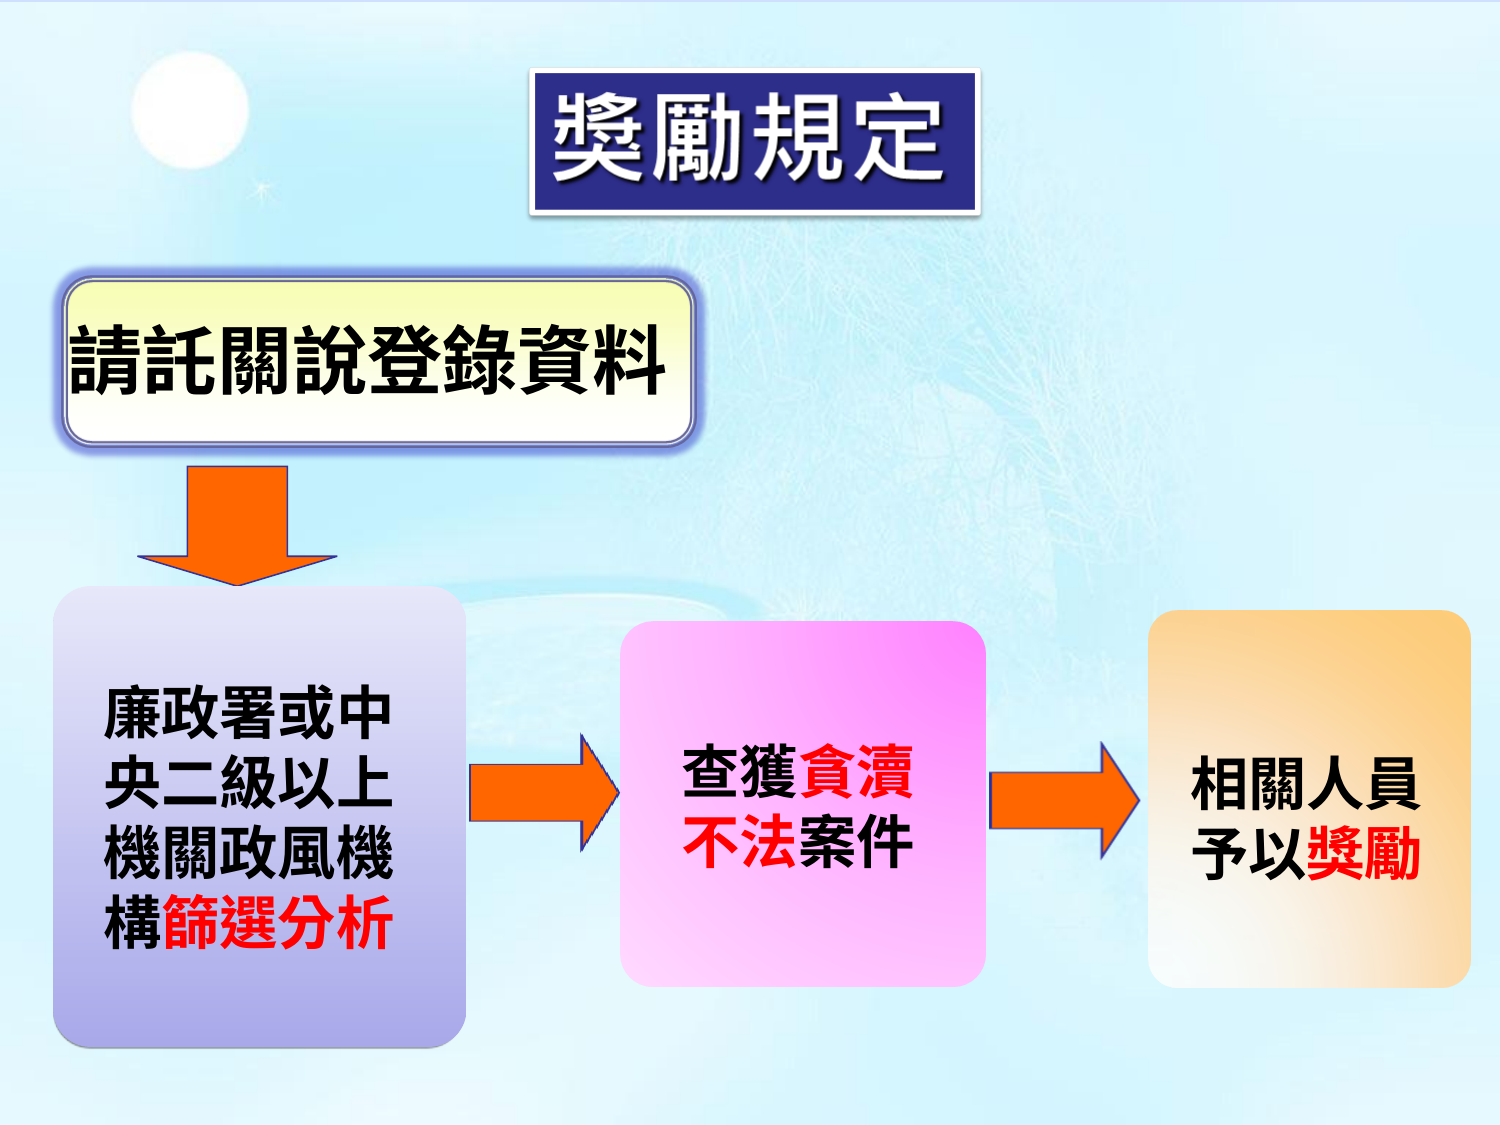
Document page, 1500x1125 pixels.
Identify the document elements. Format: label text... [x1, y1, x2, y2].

text_box 相關人員予以獎勵 [1175, 739, 1447, 895]
text_box 廉政署或中央二級以上機關政風機構篩選分析 [88, 668, 420, 965]
text_box 查獲貪瀆不法案件 [667, 727, 939, 884]
text_box [53, 467, 467, 1047]
picture [0, 2, 1500, 1125]
text_box 請託關說登錄資料 [53, 305, 691, 412]
